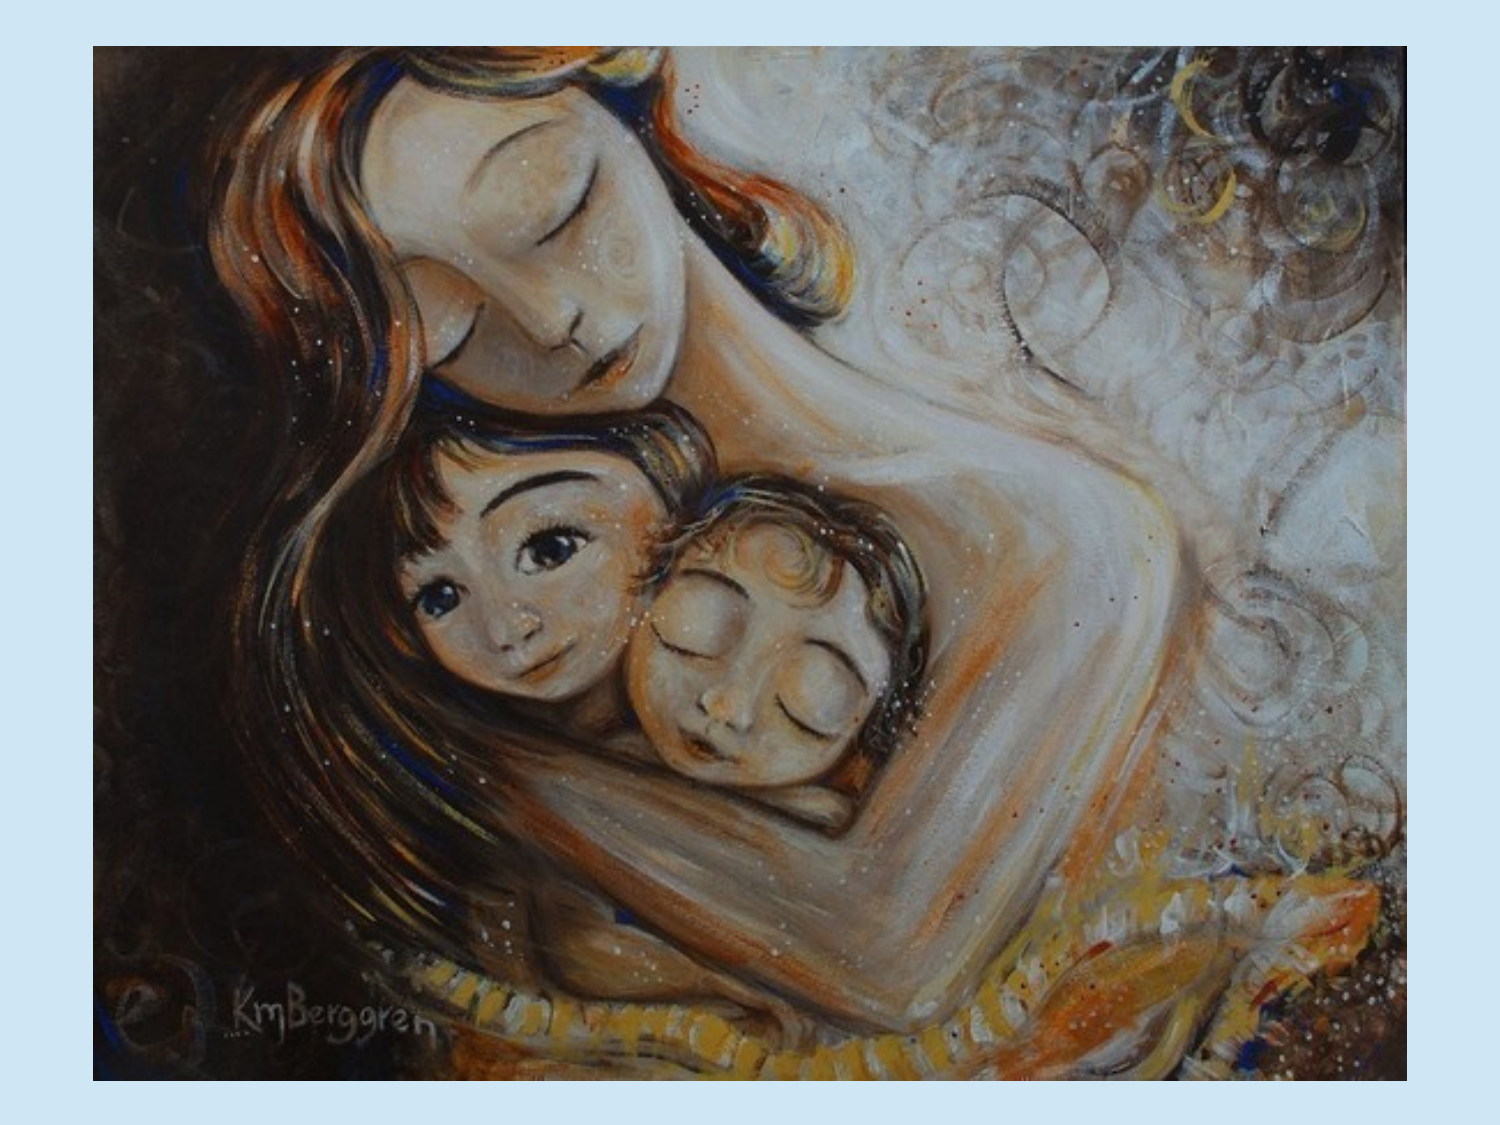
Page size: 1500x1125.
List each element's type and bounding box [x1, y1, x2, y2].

picture [93, 46, 1407, 1081]
title [75, 45, 1425, 233]
